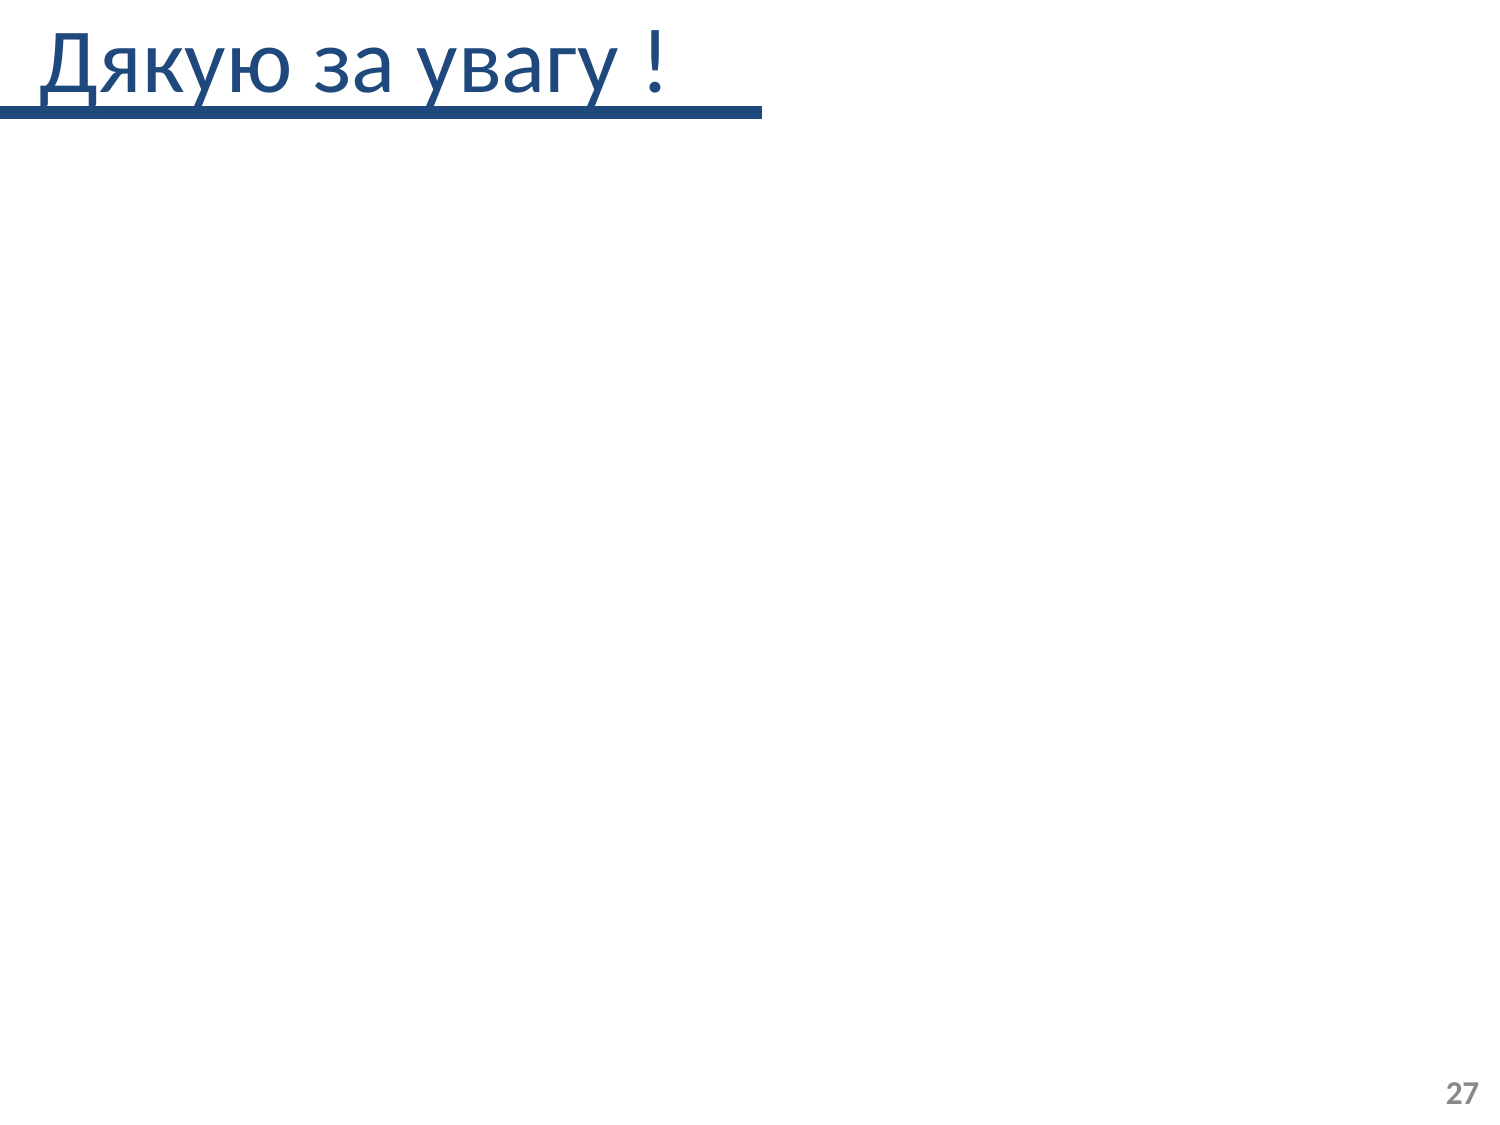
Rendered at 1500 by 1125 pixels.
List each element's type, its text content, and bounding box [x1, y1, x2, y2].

slide_number <number> [1425, 1065, 1495, 1118]
title Дякую за увагу ! [24, 6, 1475, 107]
